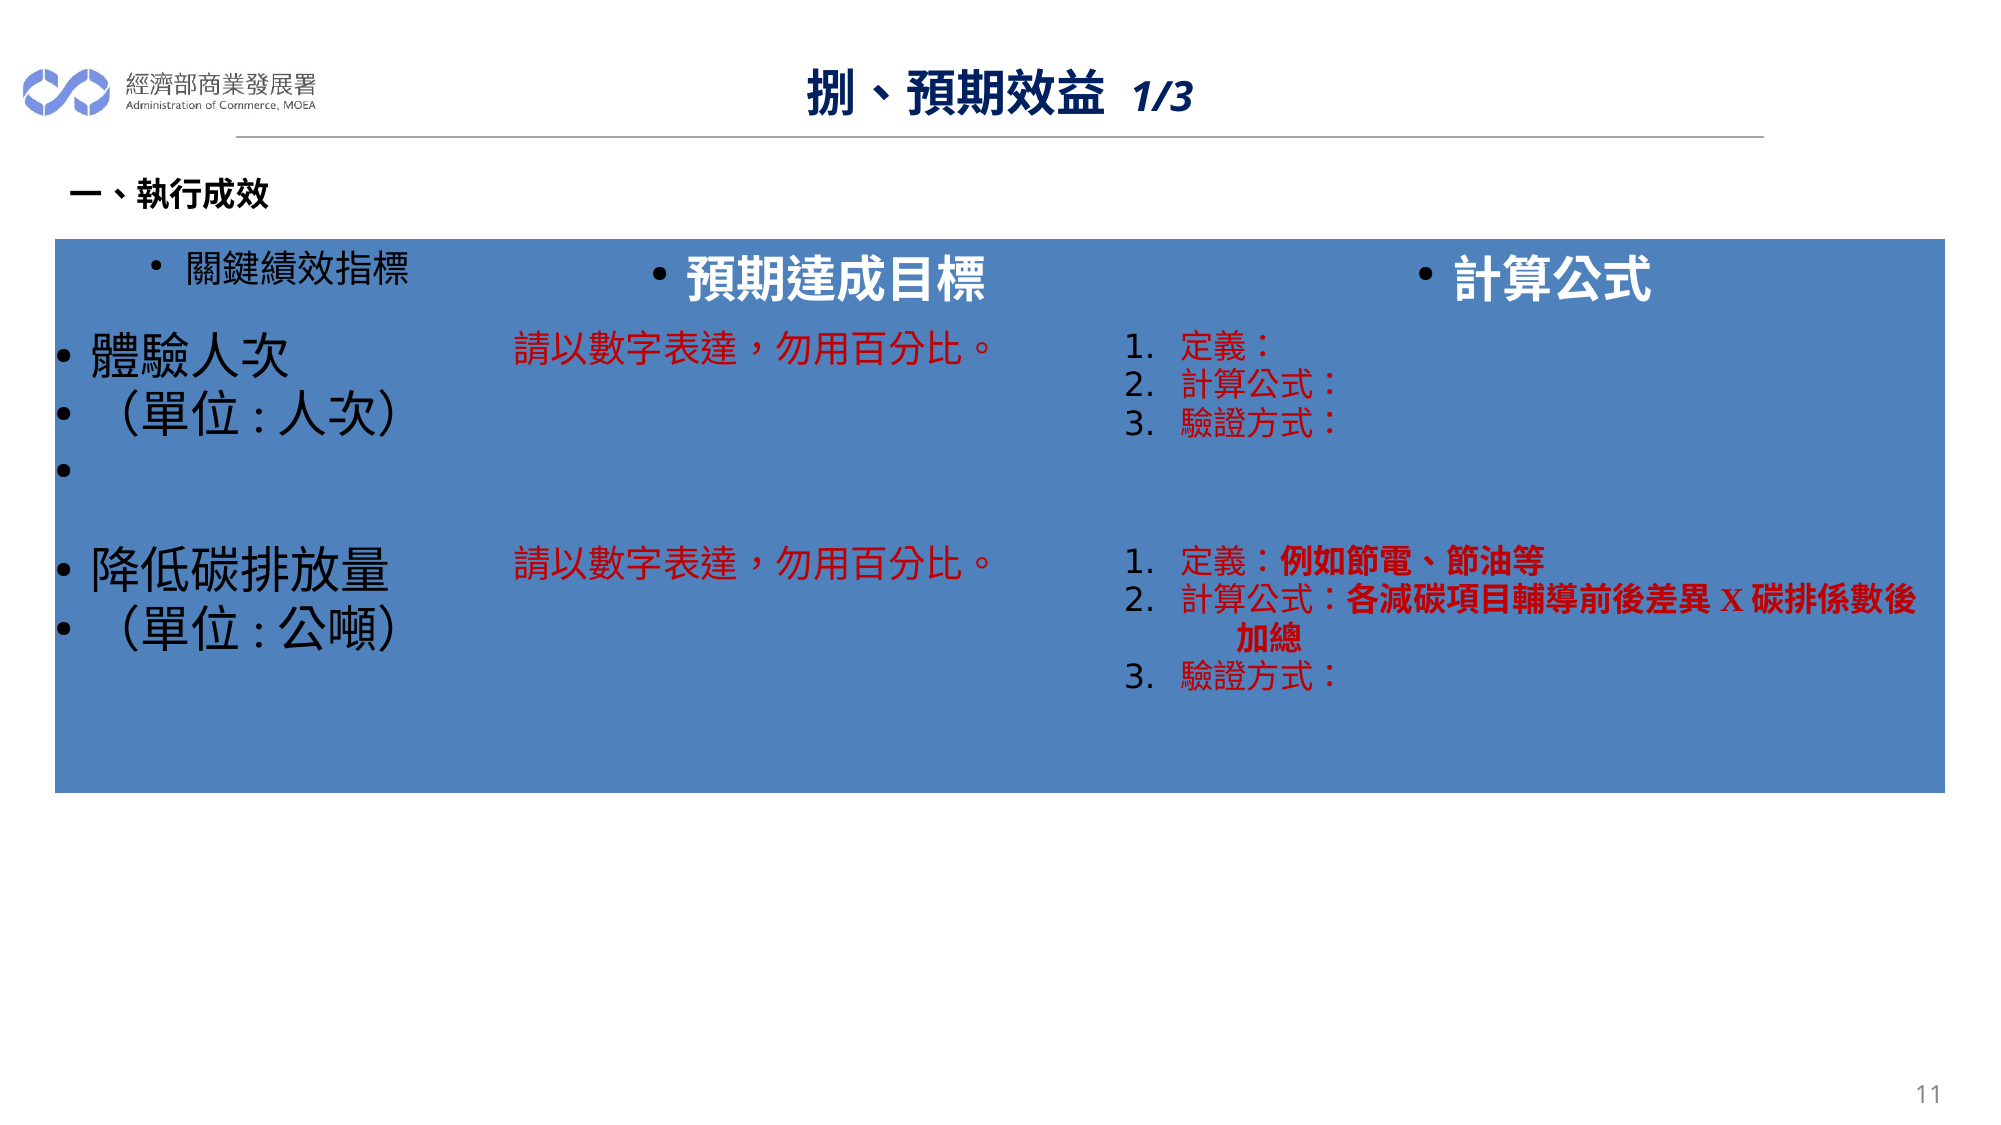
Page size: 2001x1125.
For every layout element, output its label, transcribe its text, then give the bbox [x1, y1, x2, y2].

table_cell 請以數字表達，勿用百分比。 [513, 328, 1124, 542]
table_header 預期達成目標 [513, 239, 1124, 328]
table_cell 請以數字表達，勿用百分比。 [513, 542, 1124, 793]
title 捌、預期效益 1/3 [338, 46, 1662, 136]
table_cell 定義：例如節電、節油等 計算公式：各減碳項目輔導前後差異X碳排係數後加總 驗證方式： [1124, 542, 1945, 793]
table_header 計算公式 [1124, 239, 1945, 328]
table_cell 降低碳排放量 （單位:公噸） [55, 542, 513, 793]
table_header 關鍵績效指標 [55, 239, 513, 328]
text_box 一、執行成效 [54, 165, 516, 222]
table_cell 定義： 計算公式： 驗證方式： [1124, 328, 1945, 542]
text_box 10 [1899, 1065, 2000, 1125]
table_cell 體驗人次 （單位:人次） [55, 328, 513, 542]
